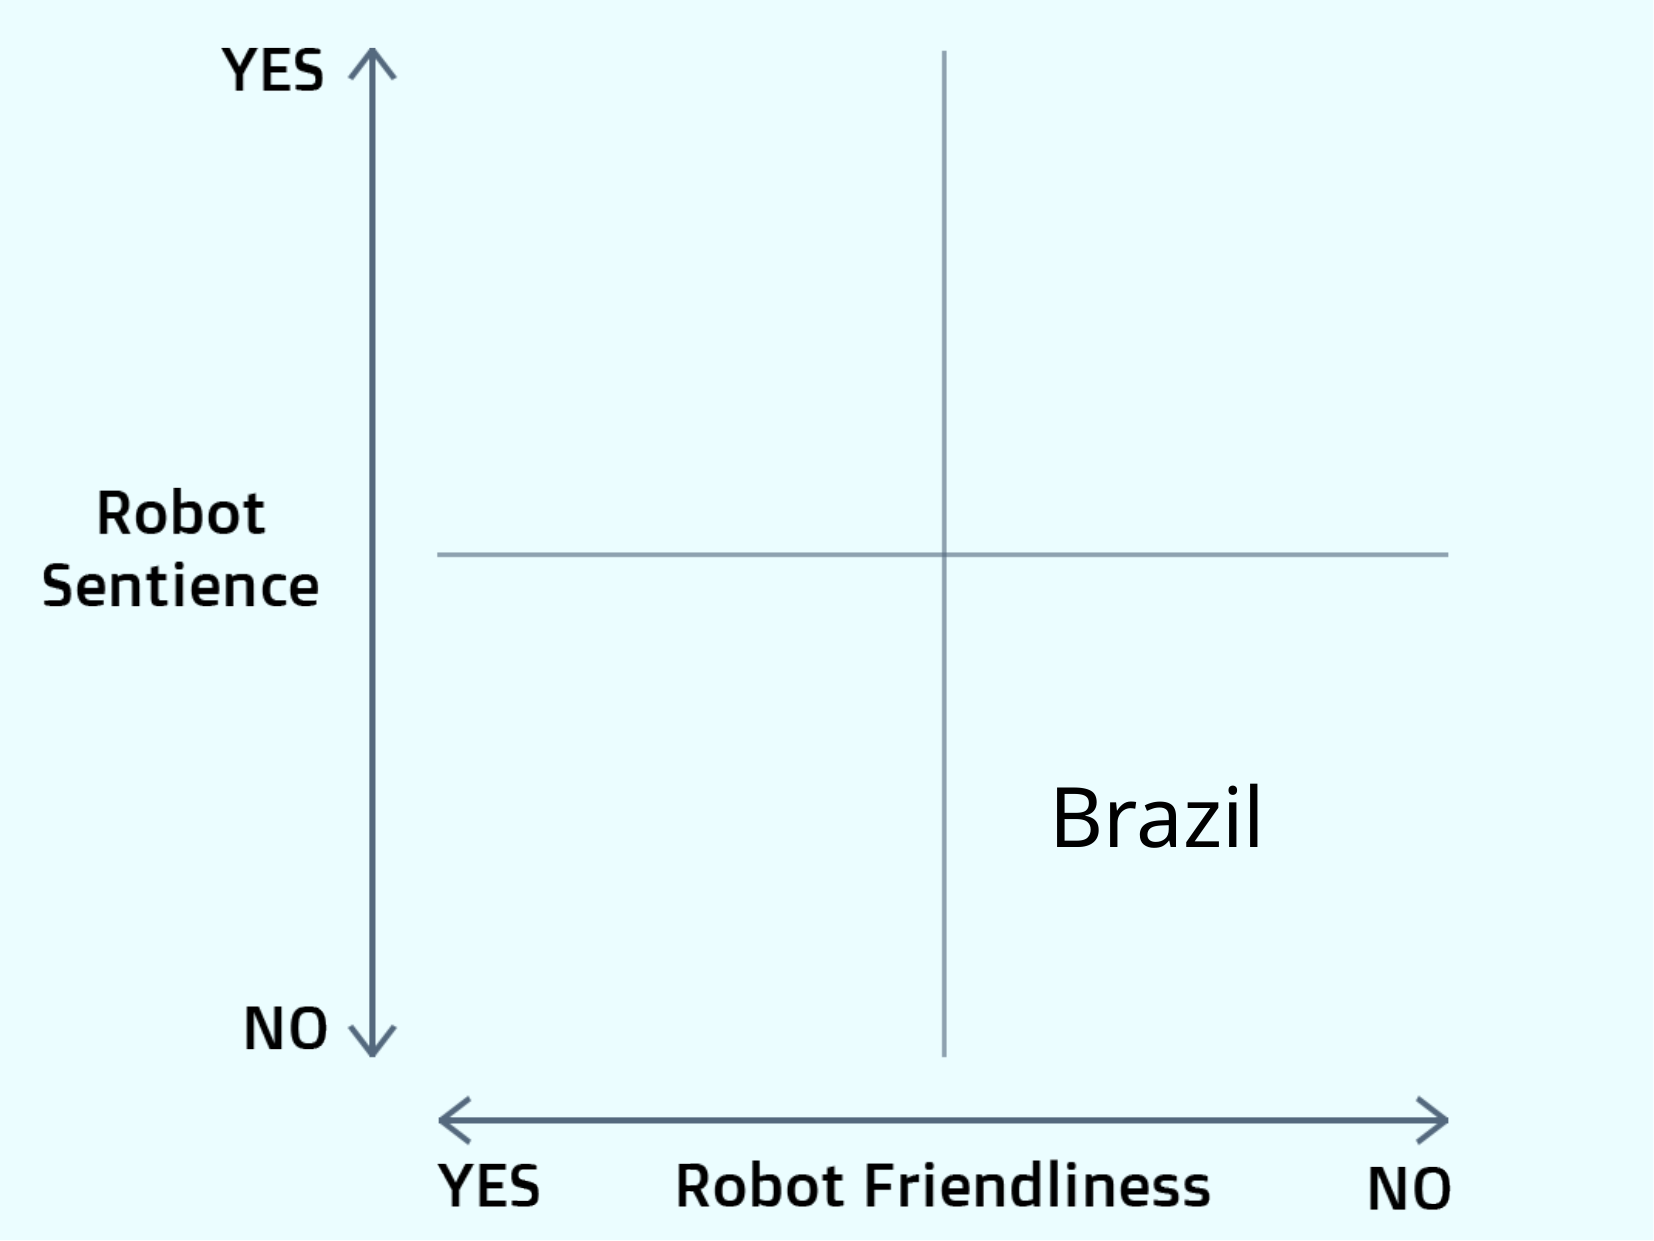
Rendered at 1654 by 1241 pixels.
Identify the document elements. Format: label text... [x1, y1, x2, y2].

picture [0, 0, 1623, 1241]
text_box Brazil [1035, 751, 1273, 860]
